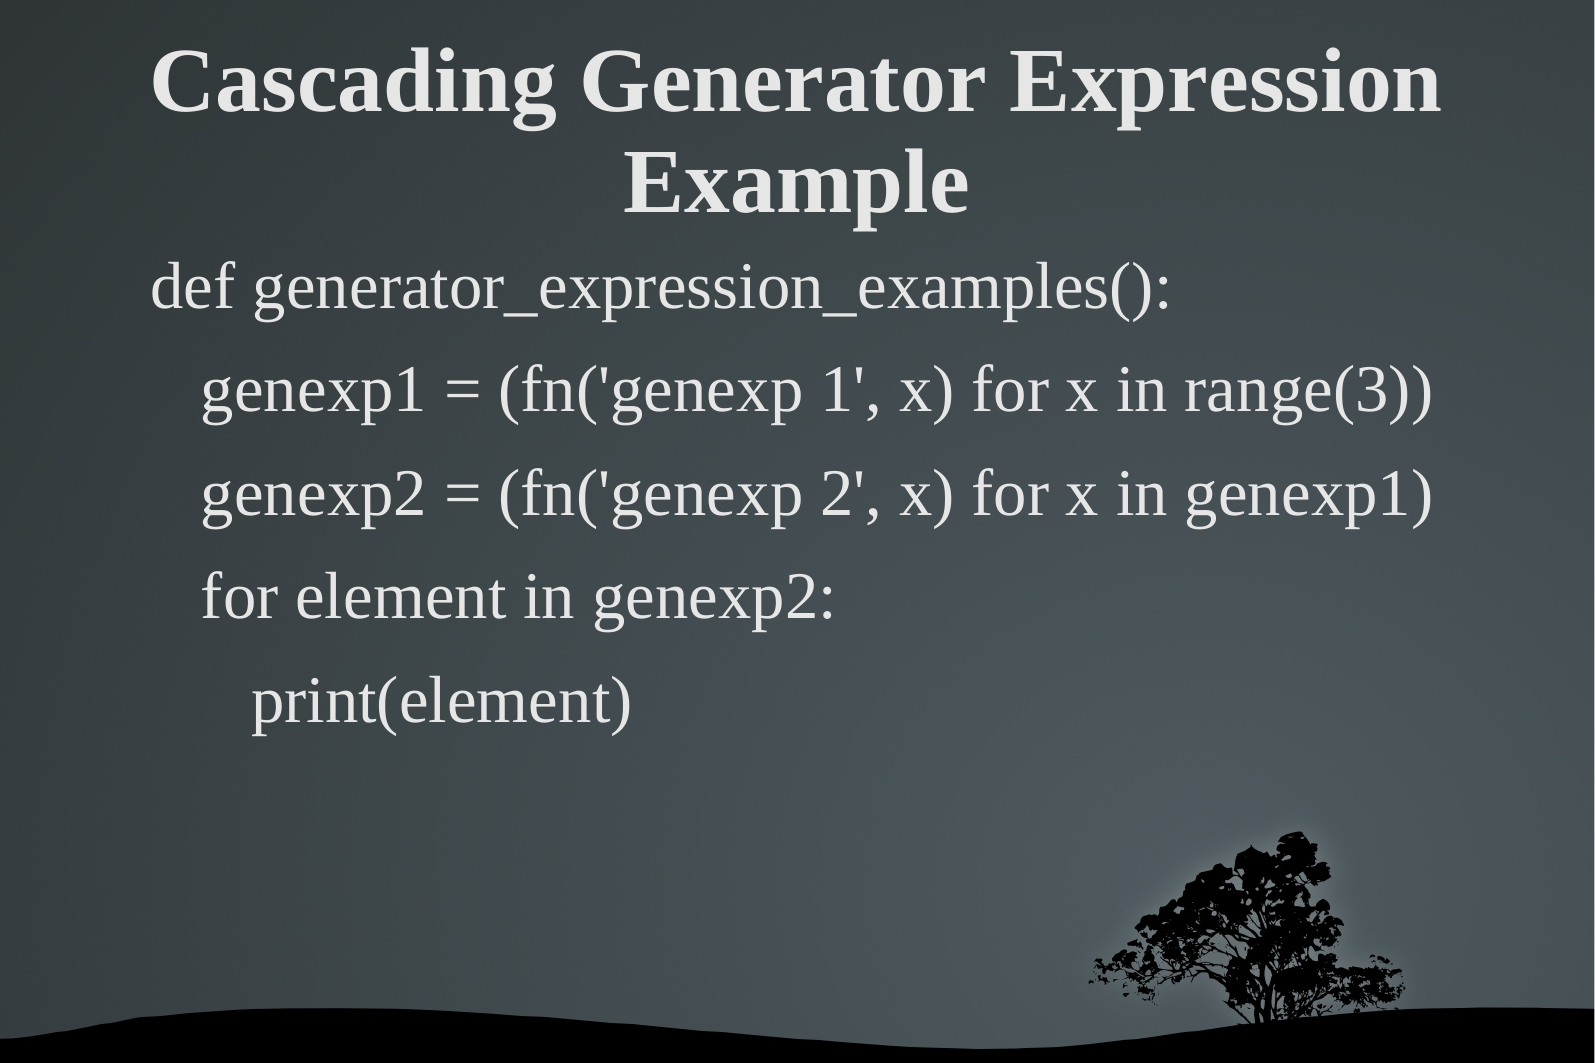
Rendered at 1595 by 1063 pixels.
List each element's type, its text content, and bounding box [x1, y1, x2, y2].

title Cascading Generator Expression Example [79, 11, 1515, 248]
list def generator_expression_examples(): genexp1 = (fn('genexp 1', x) for x in range(3)) genexp2 = (fn('genexp 2', x) for x in genexp1) for element in genexp2: print(element) [79, 248, 1515, 951]
picture [0, 0, 1595, 1063]
